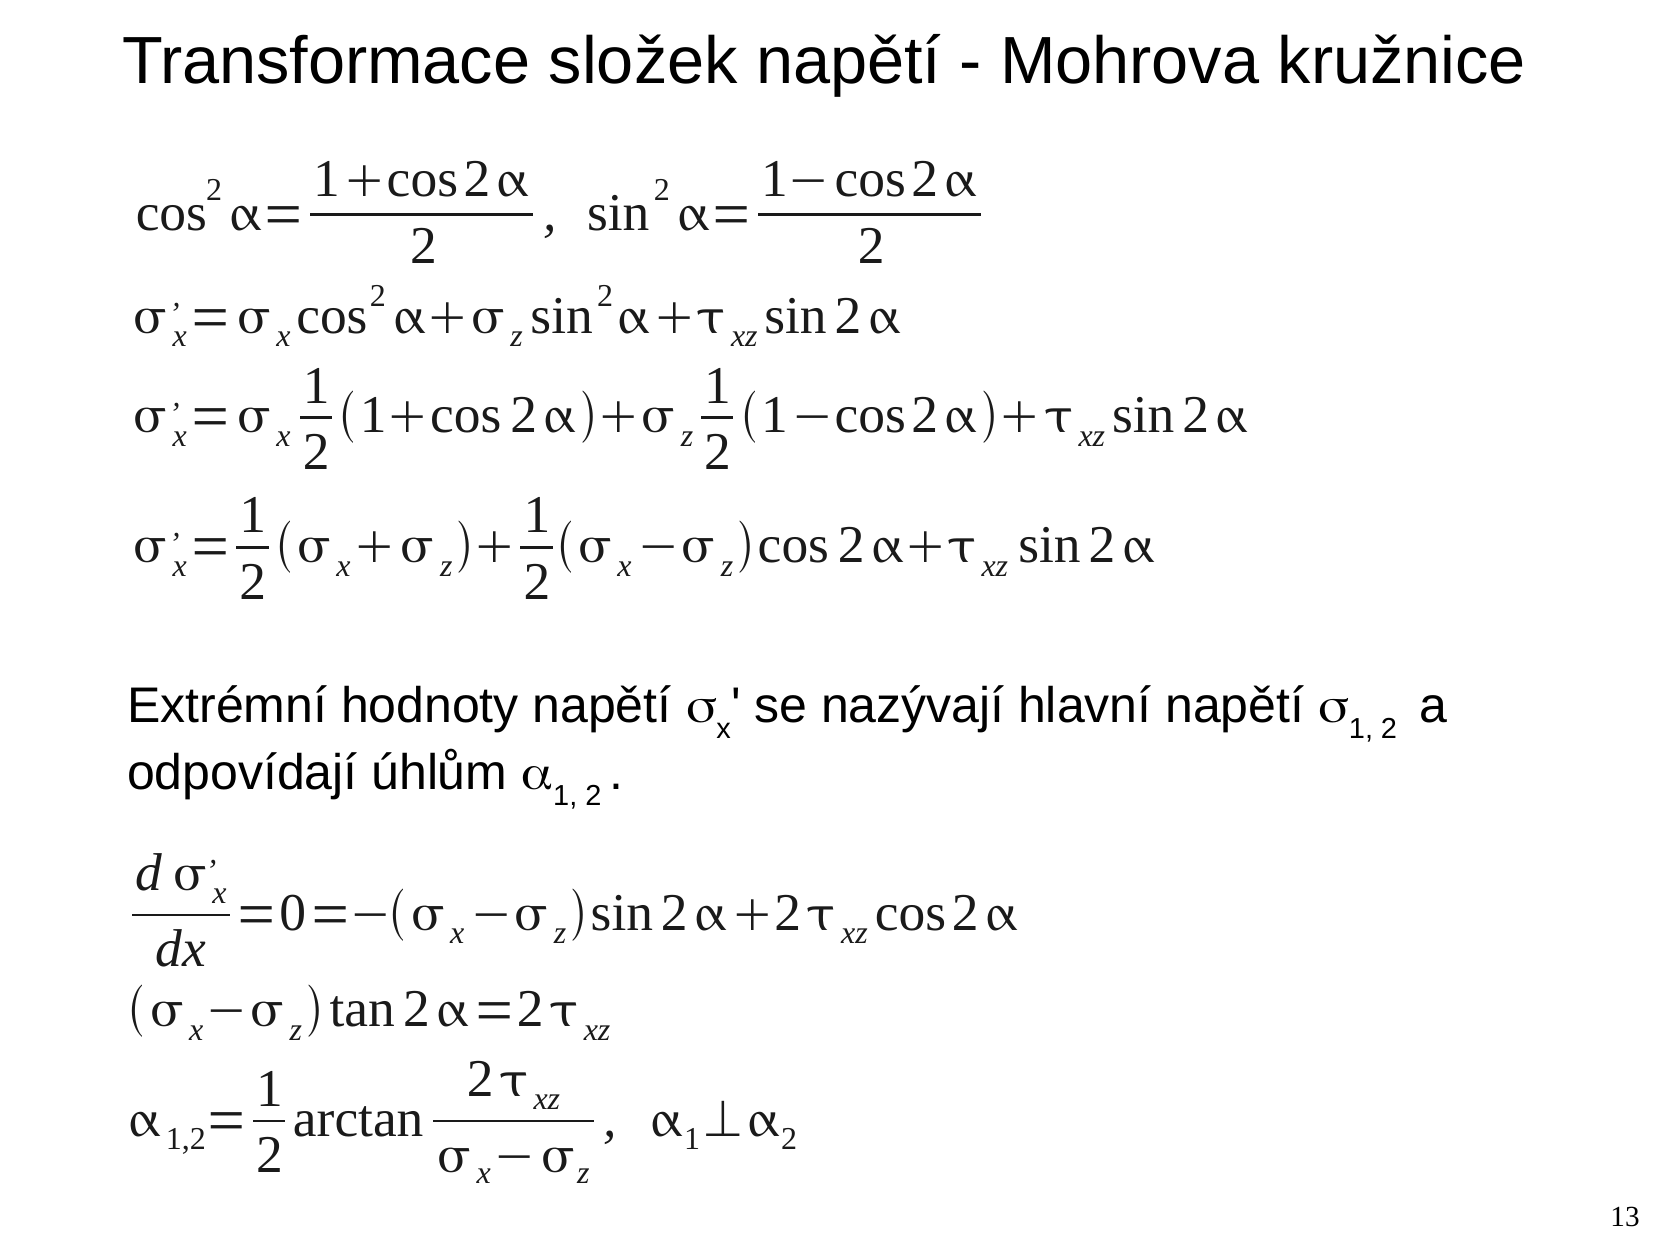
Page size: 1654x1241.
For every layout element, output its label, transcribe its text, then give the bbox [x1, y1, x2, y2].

chart [108, 836, 1031, 1192]
text_box Extrémní hodnoty napětí sx' se nazývají hlavní napětí s1, 2 a odpovídají úhlům a1, 2 . [112, 669, 1576, 835]
chart [112, 150, 1260, 611]
title Transformace složek napětí - Mohrova kružnice [37, 8, 1613, 113]
